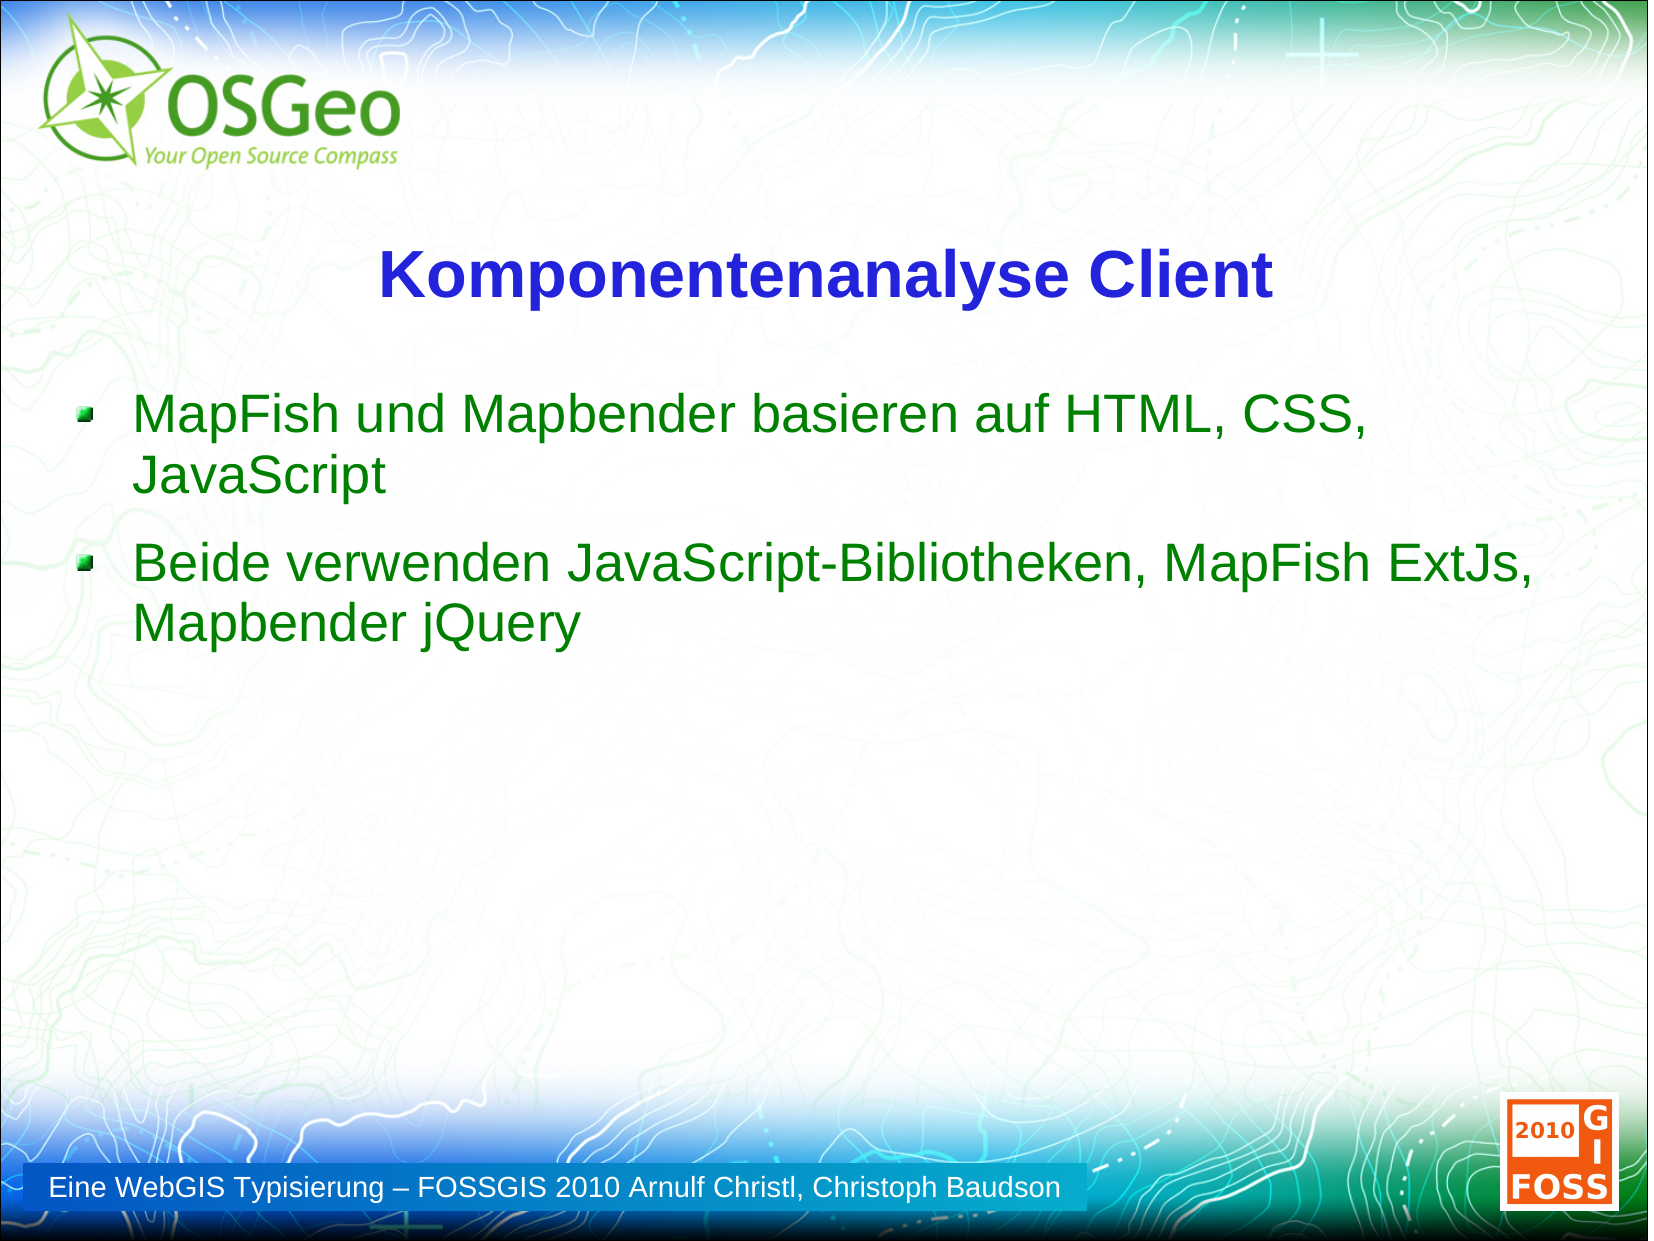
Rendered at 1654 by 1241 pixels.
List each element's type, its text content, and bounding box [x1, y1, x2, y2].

list MapFish und Mapbender basieren auf HTML, CSS, JavaScript Beide verwenden JavaScript-Bibliotheken, MapFish ExtJs, Mapbender jQuery [76, 383, 1565, 1203]
picture [1, 1, 1647, 1240]
title Komponentenanalyse Client [82, 208, 1571, 342]
